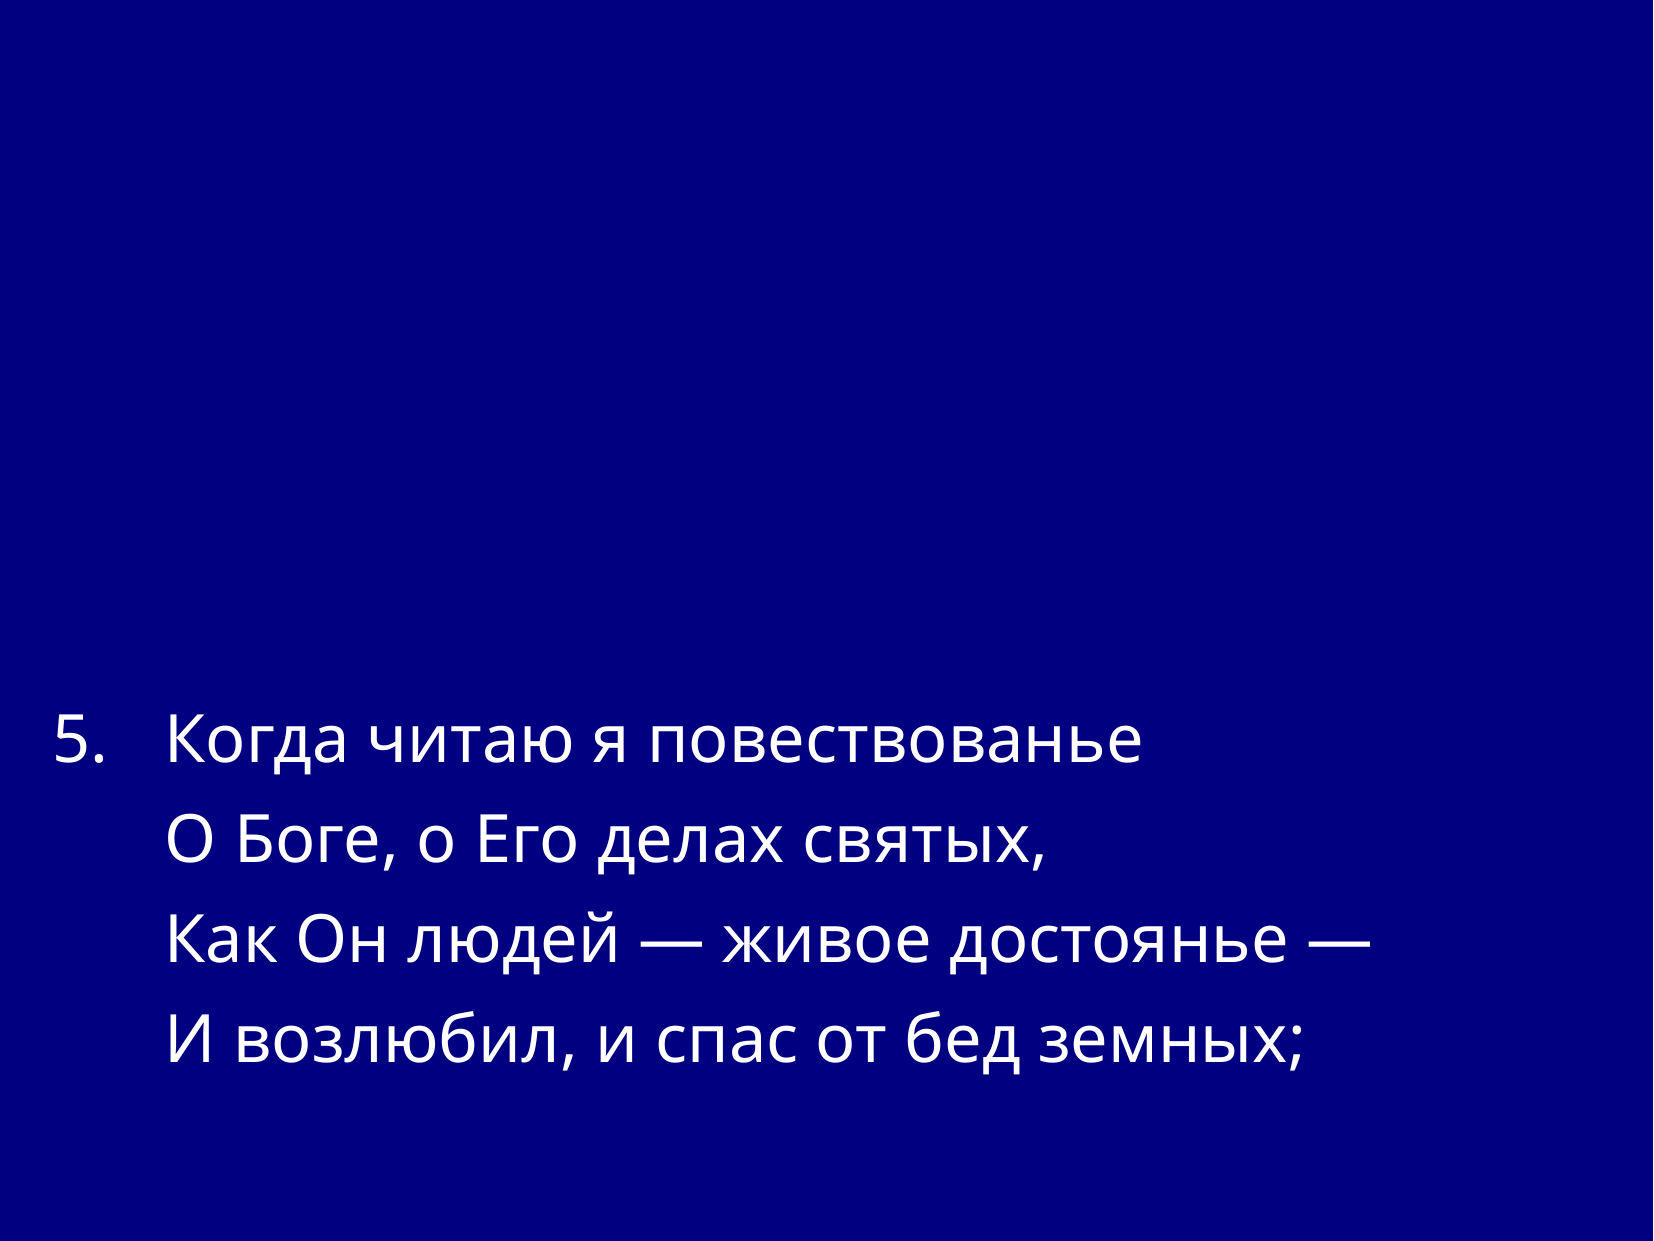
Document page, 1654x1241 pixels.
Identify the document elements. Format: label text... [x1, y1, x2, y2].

text_box 5. Когда читаю я повествованье О Боге, о Его делах святых, Как Он людей — живое достоянье — И возлюбил, и спас от бед земных; [37, 675, 1653, 1163]
